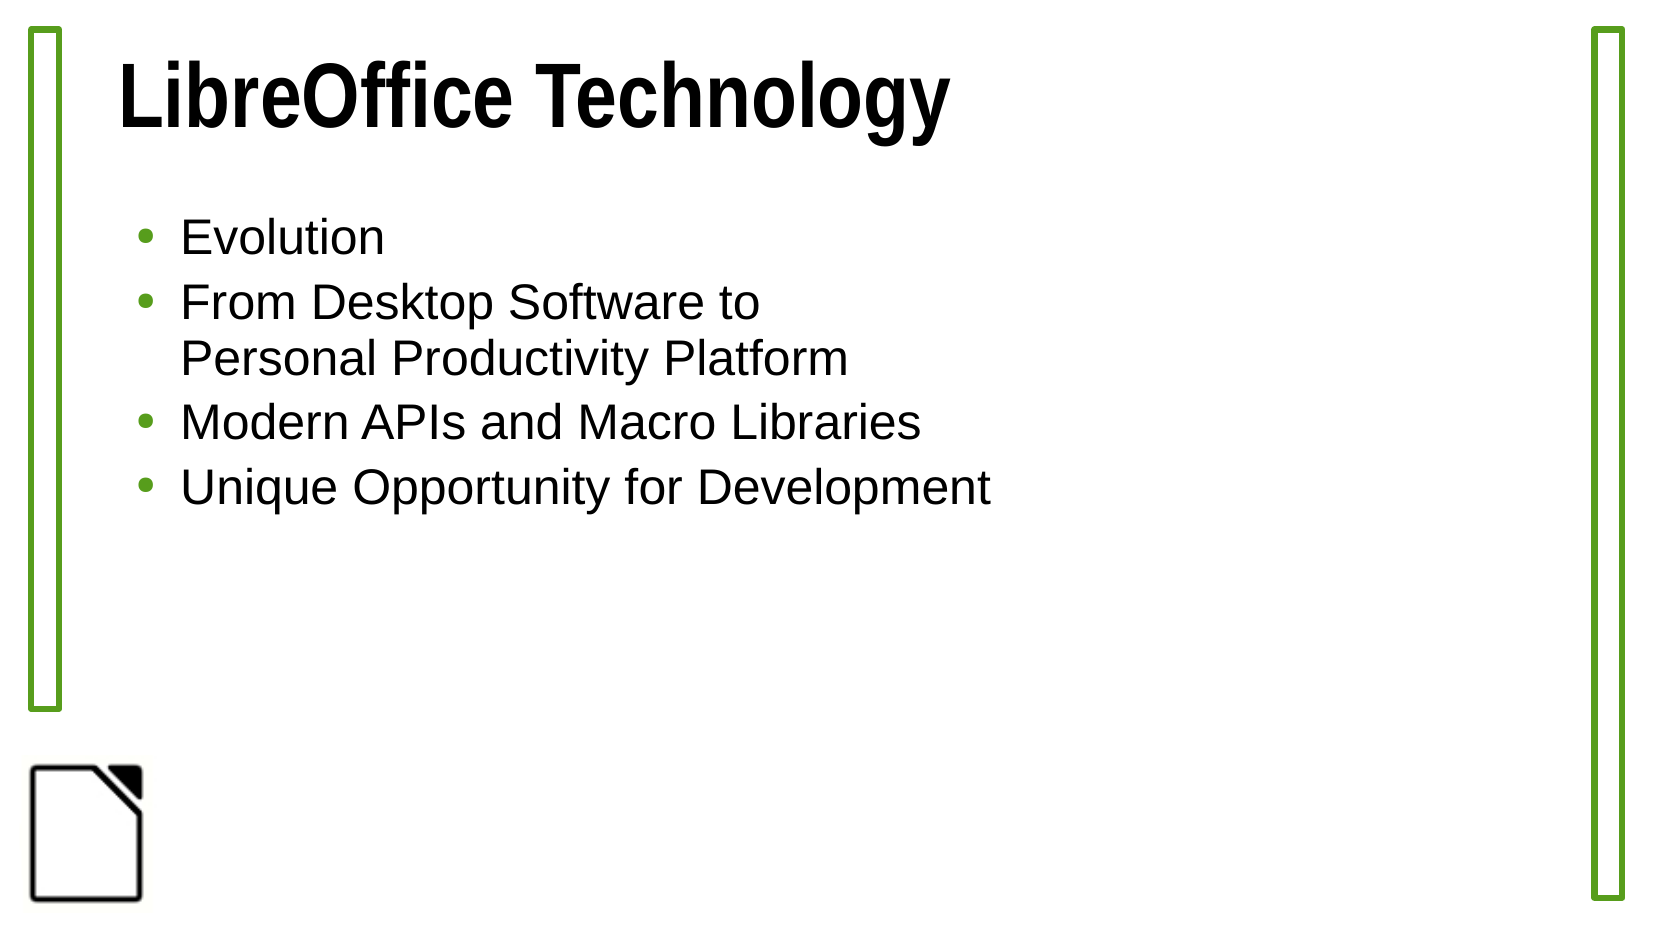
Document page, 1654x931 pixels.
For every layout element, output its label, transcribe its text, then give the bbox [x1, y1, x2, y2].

list Evolution From Desktop Software to Personal Productivity Platform Modern APIs and Macro Libraries Unique Opportunity for Development [118, 209, 1536, 830]
picture [9, 755, 166, 913]
title LibreOffice Technology [118, 35, 1536, 154]
